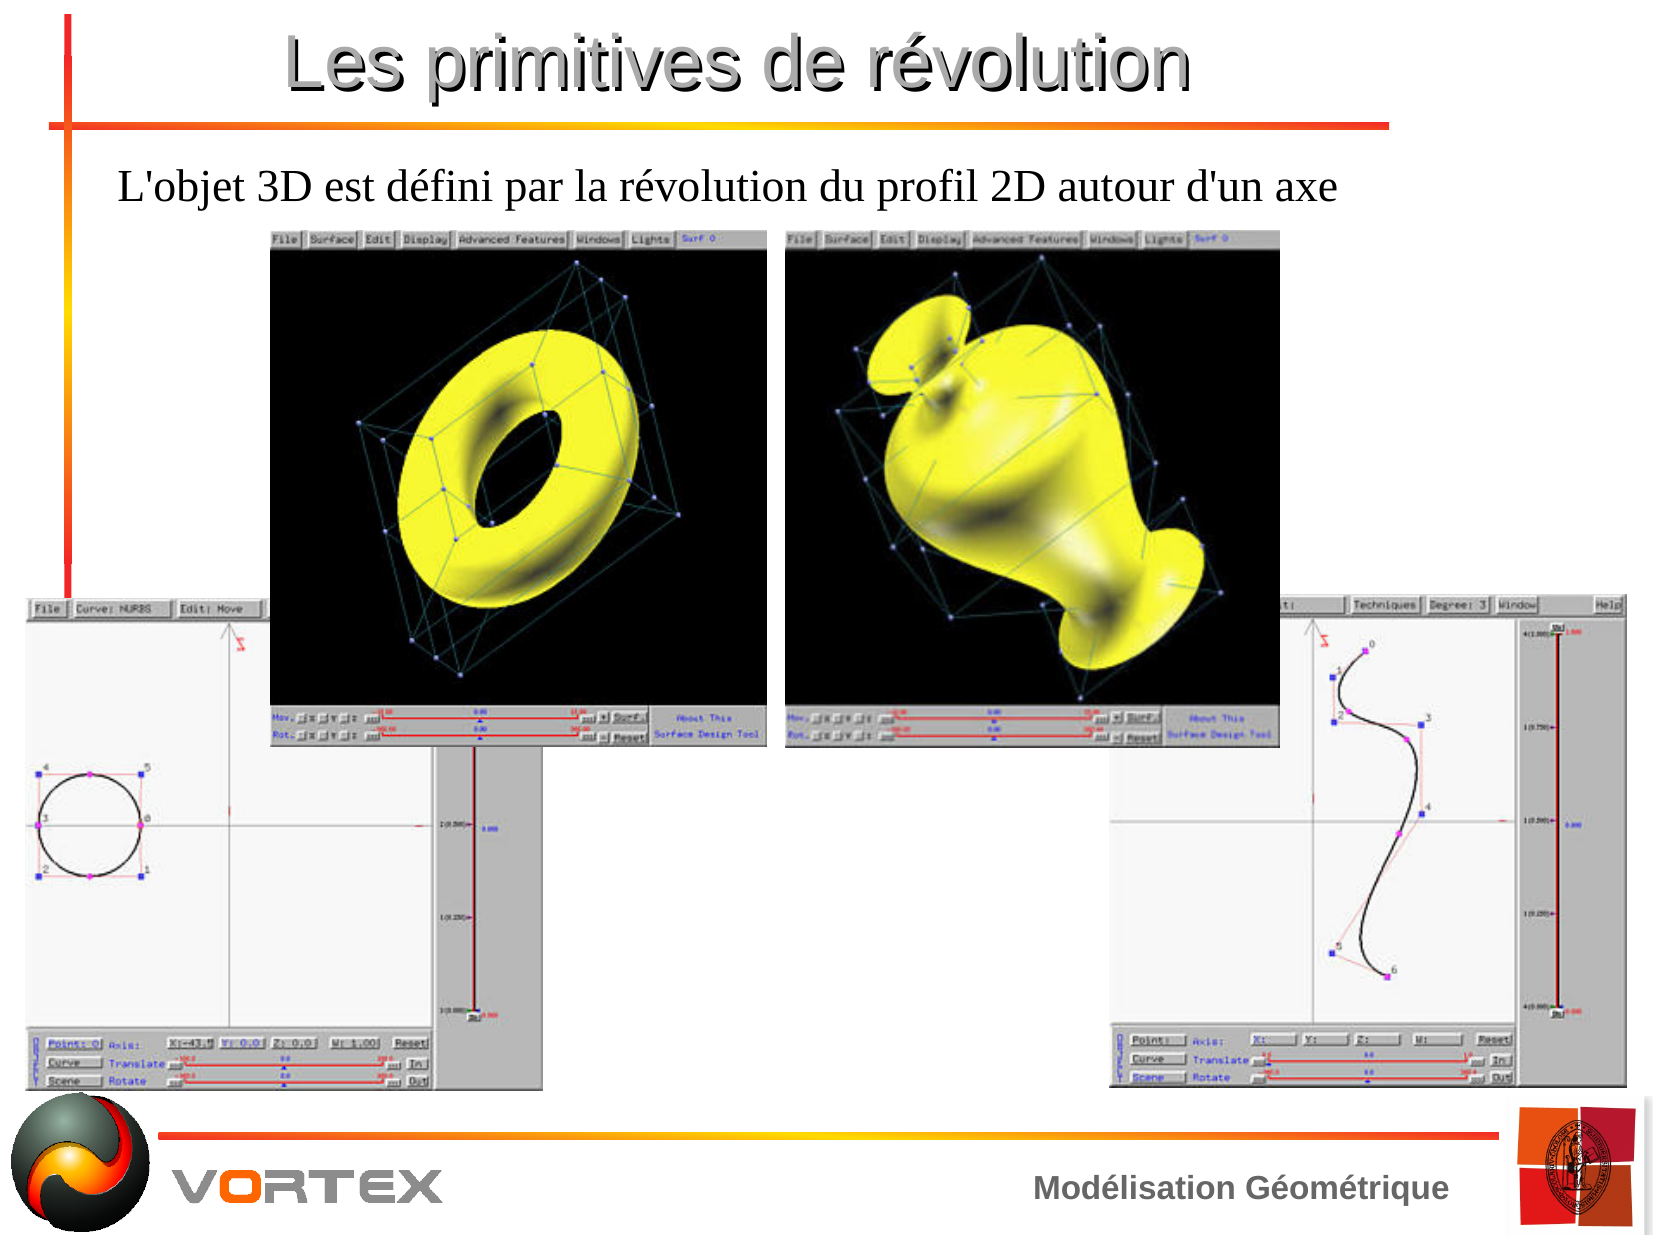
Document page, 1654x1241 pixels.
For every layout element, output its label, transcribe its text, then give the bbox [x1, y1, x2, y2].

title Les primitives de révolution [82, 4, 1392, 120]
picture [1505, 1096, 1653, 1235]
picture [11, 1092, 443, 1232]
picture [25, 230, 767, 1091]
list L'objet 3D est défini par la révolution du profil 2D autour d'un axe [99, 160, 1547, 1103]
picture [785, 230, 1627, 1088]
